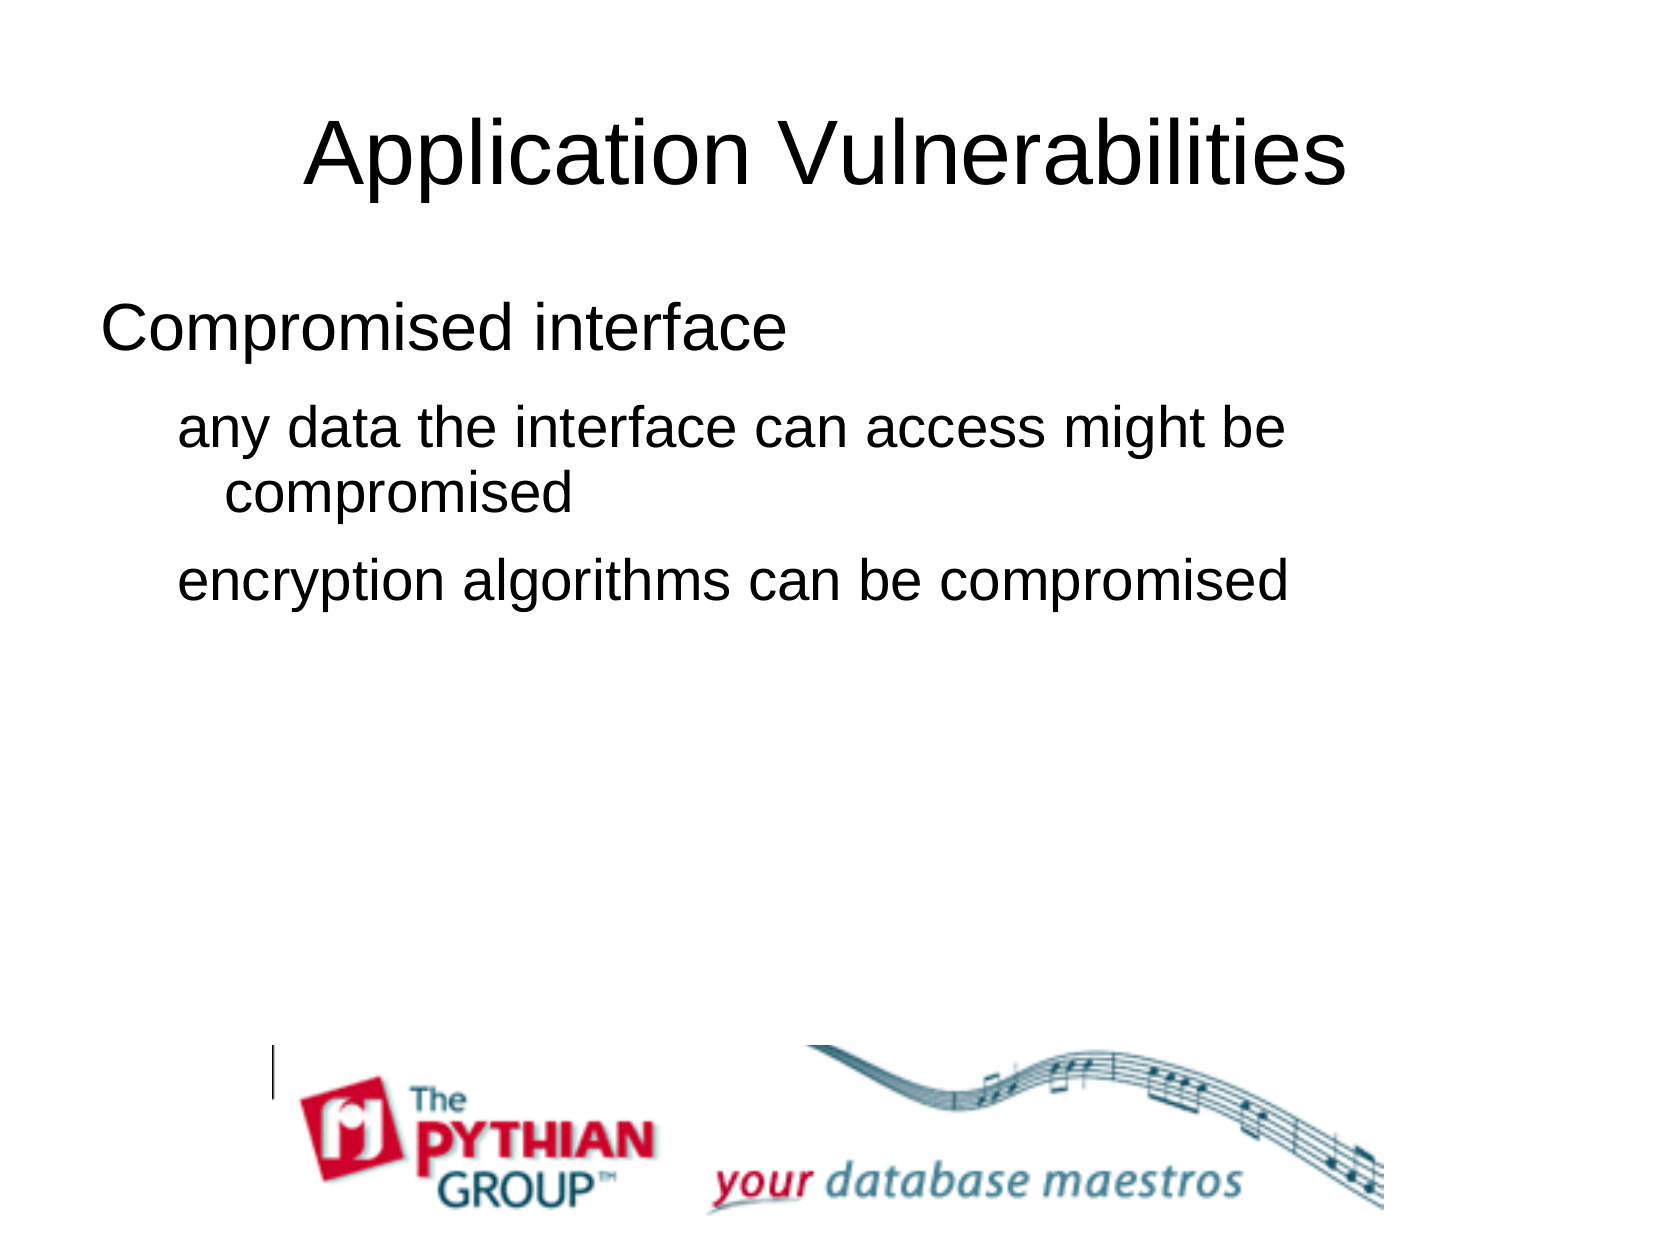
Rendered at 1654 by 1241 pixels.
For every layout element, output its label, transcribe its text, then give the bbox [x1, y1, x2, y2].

list Compromised interface any data the interface can access might be compromised encryption algorithms can be compromised [82, 290, 1571, 1094]
title Application Vulnerabilities [82, 49, 1571, 257]
picture [272, 1094, 1384, 1241]
